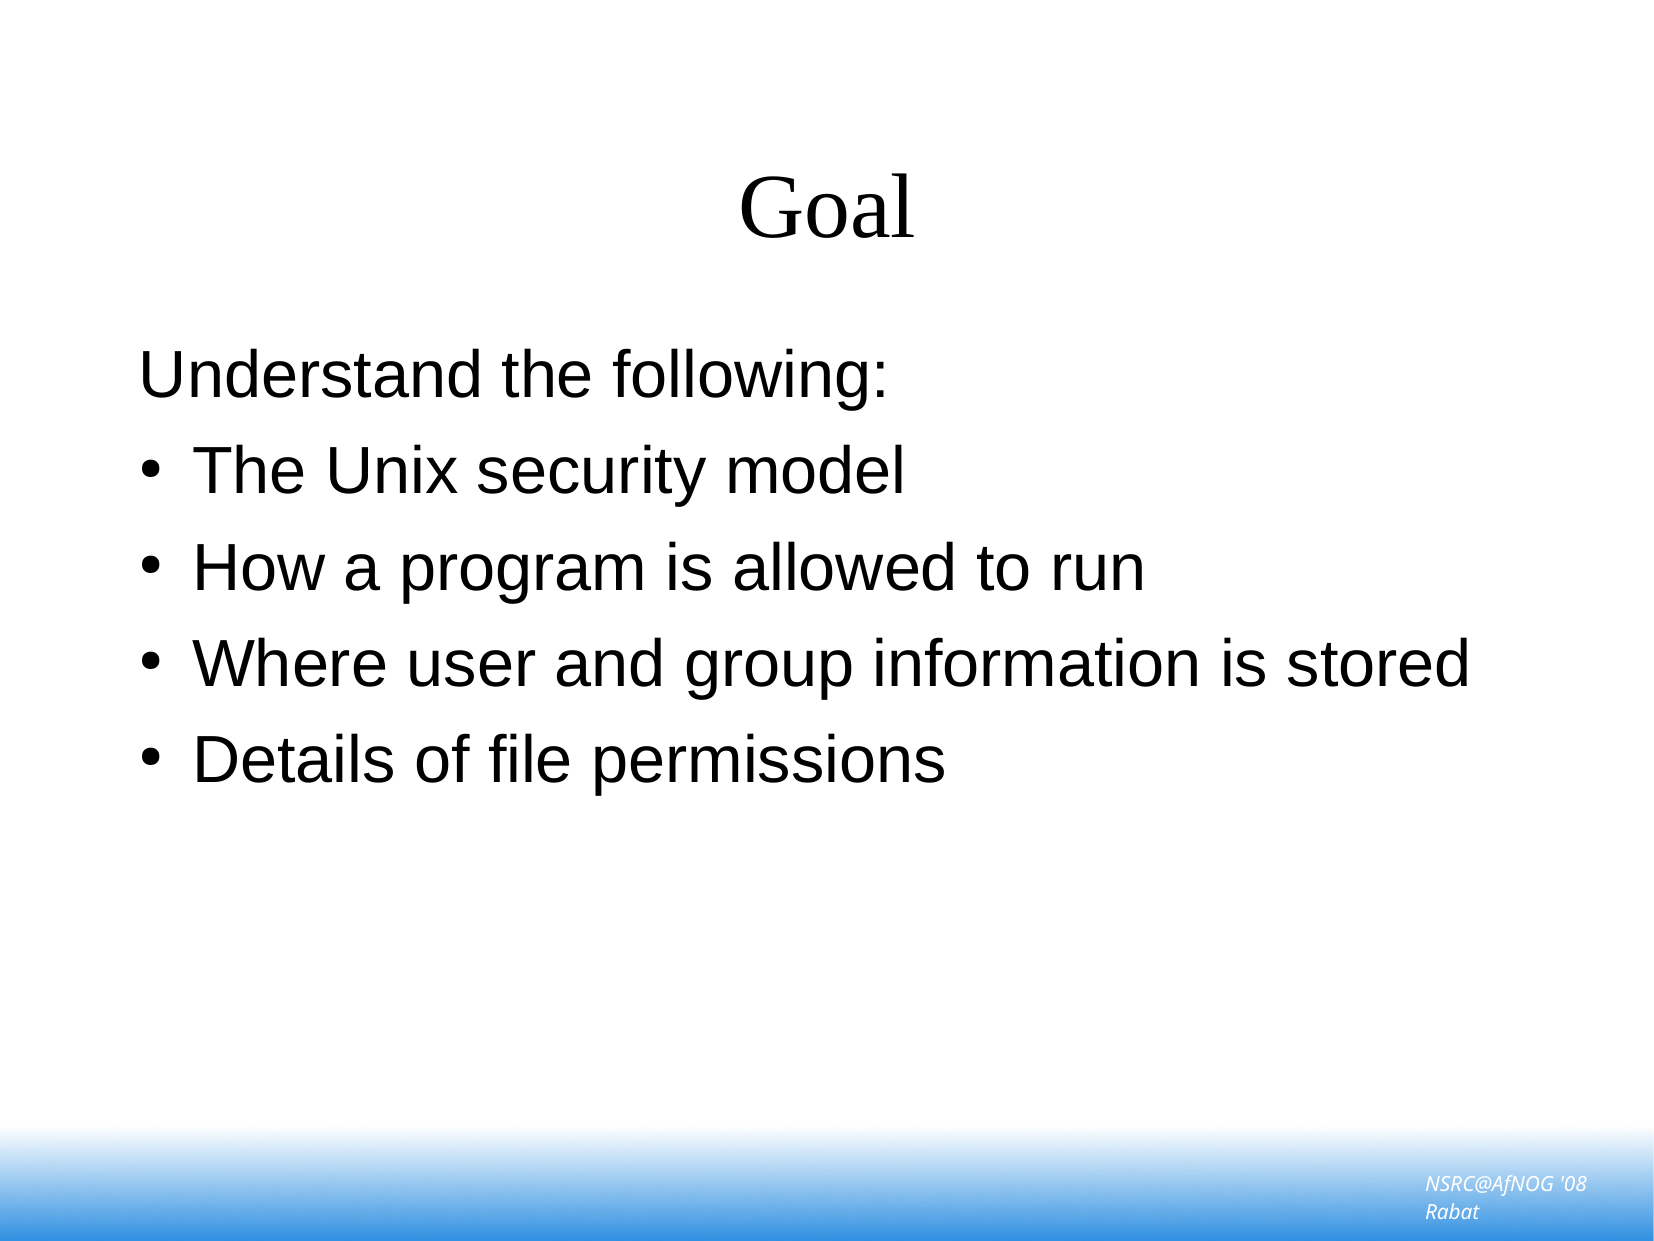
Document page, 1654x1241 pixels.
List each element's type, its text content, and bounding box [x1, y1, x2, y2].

picture [0, 1124, 1654, 1241]
title Goal [121, 102, 1534, 311]
list Understand the following: The Unix security model How a program is allowed to run Where user and group information is stored Details of file permissions [121, 344, 1534, 976]
